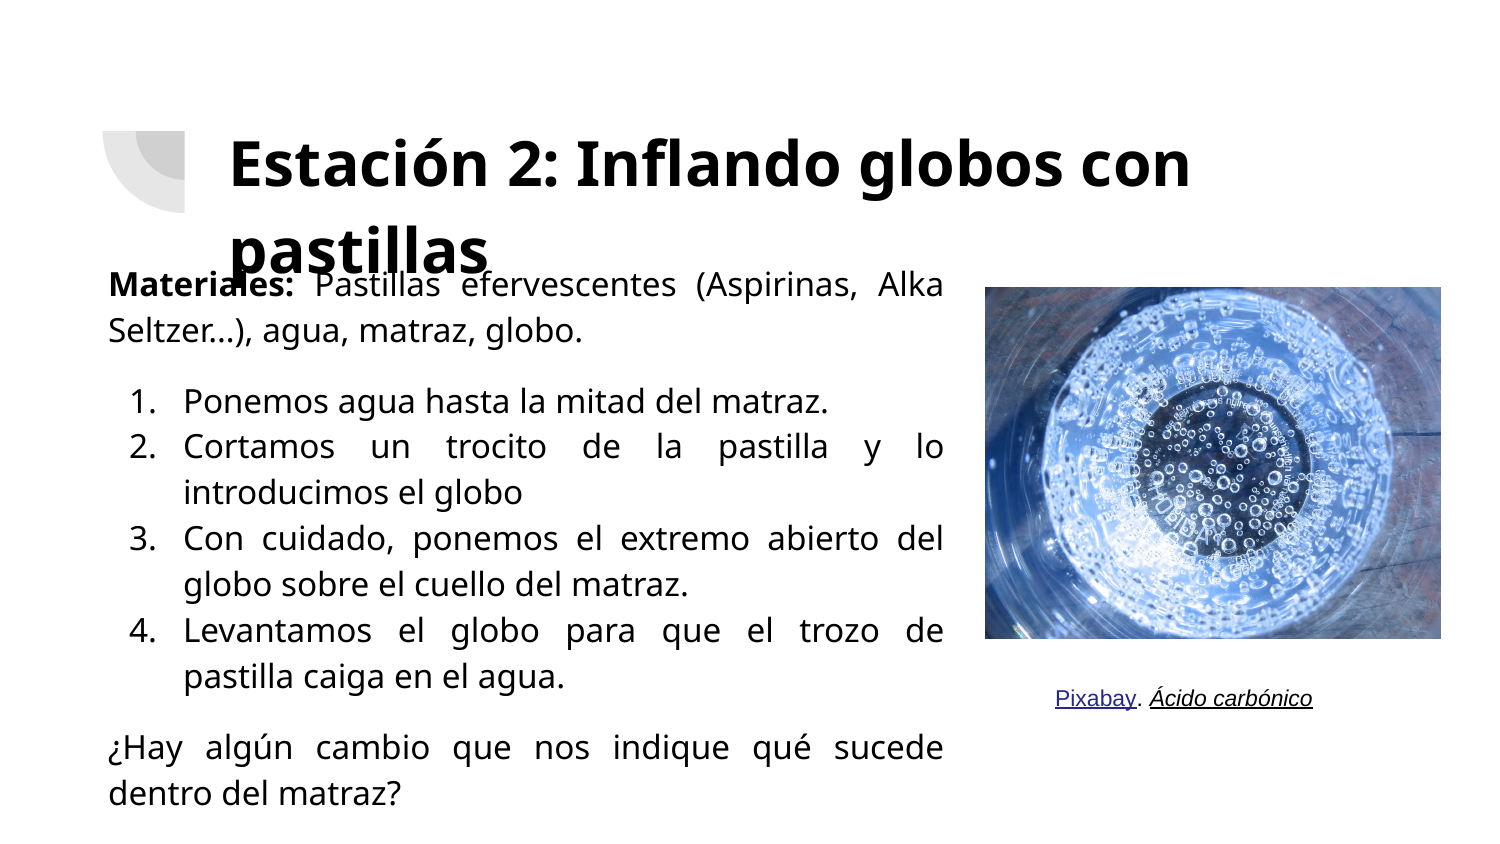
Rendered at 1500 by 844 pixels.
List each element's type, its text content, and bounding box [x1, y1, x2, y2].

picture [985, 287, 1441, 639]
text_box Pixabay. Ácido carbónico [960, 663, 1414, 744]
title Estación 2: Inflando globos con pastillas [213, 98, 1433, 263]
list Materiales: Pastillas efervescentes (Aspirinas, Alka Seltzer…), agua, matraz, globo. Ponemos agua hasta la mitad del matraz. Cortamos un trocito de la pastilla y lo introducimos el globo Con cuidado, ponemos el extremo abierto del globo sobre el cuello del matraz. Levantamos el globo para que el trozo de pastilla caiga en el agua. ¿Hay algún cambio que nos indique qué sucede dentro del matraz? [93, 242, 961, 797]
